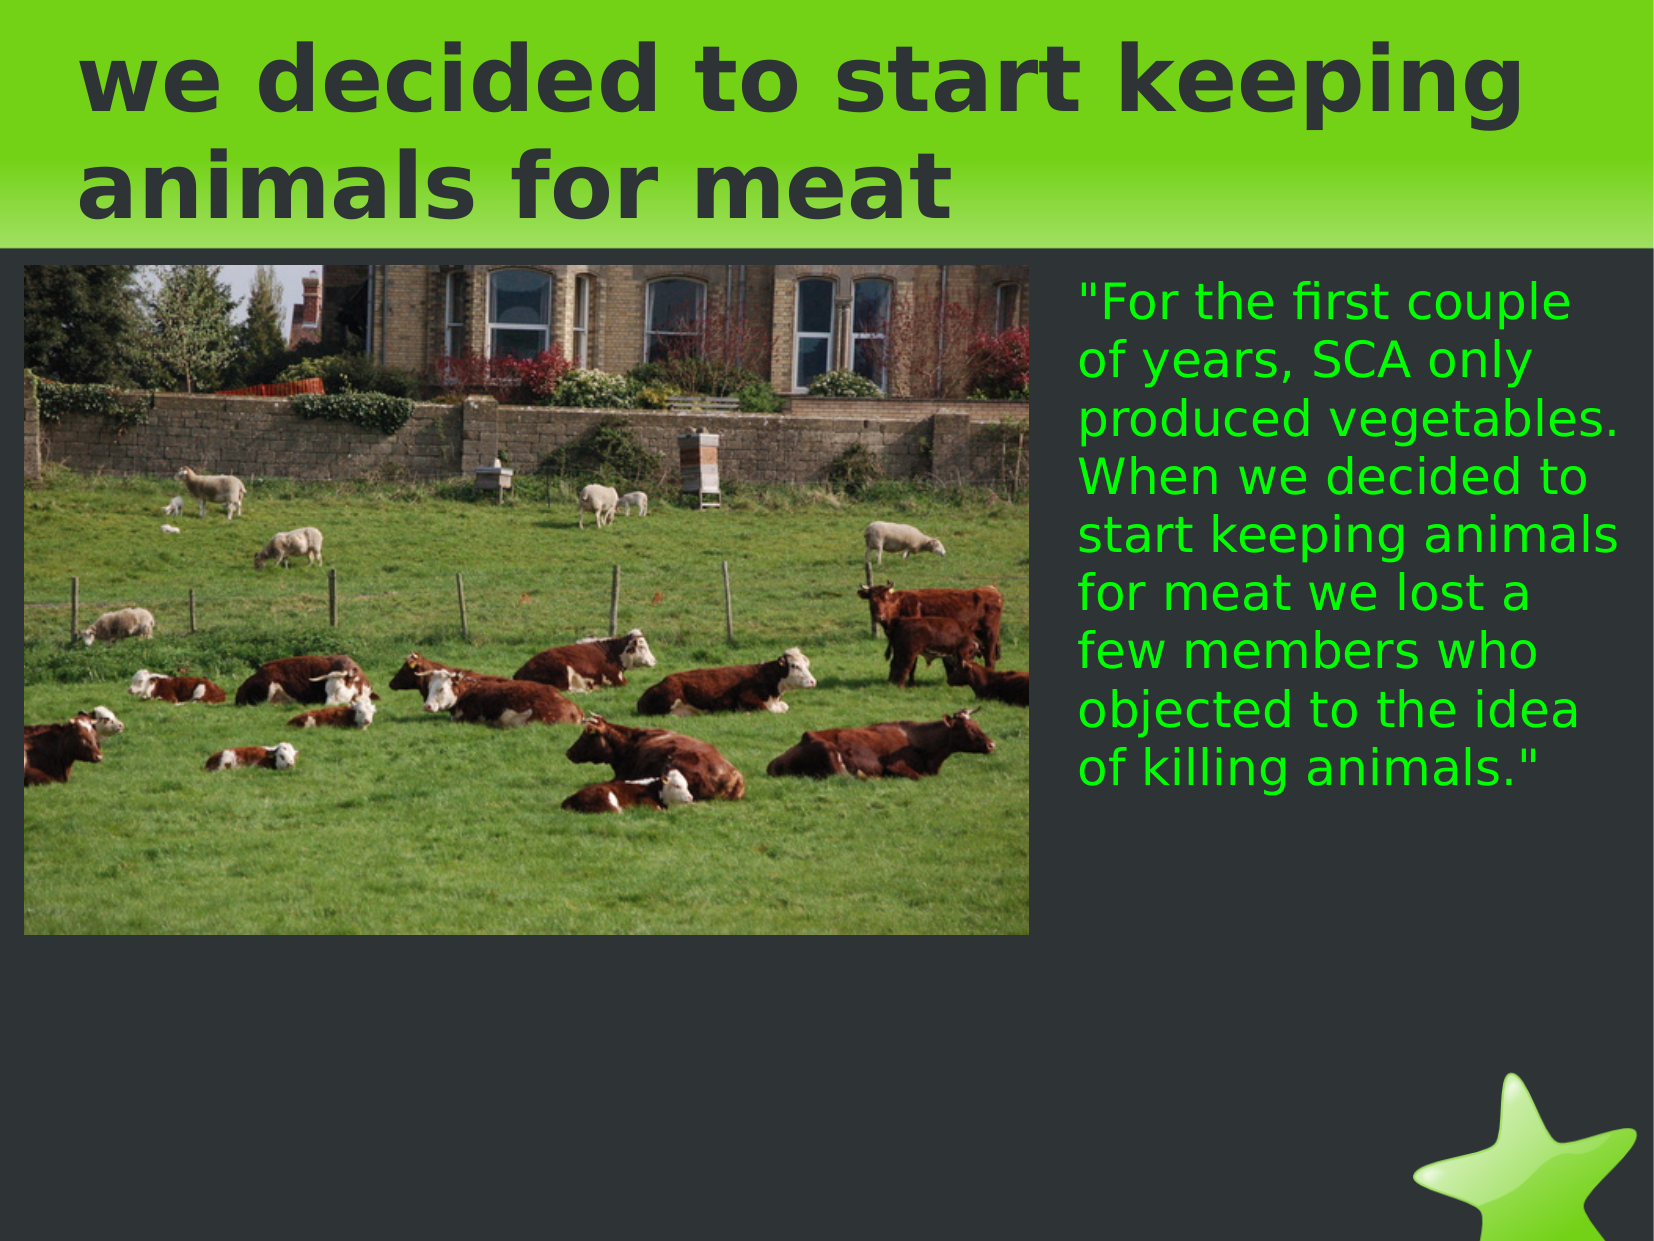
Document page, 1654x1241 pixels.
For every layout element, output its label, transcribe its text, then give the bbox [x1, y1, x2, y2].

picture [0, 0, 1654, 1241]
text_box "For the first couple of years, SCA only produced vegetables. When we decided to start keeping animals for meat we lost a few members who objected to the idea of killing animals." [1062, 265, 1637, 1034]
title we decided to start keeping animals for meat [76, 25, 1565, 240]
